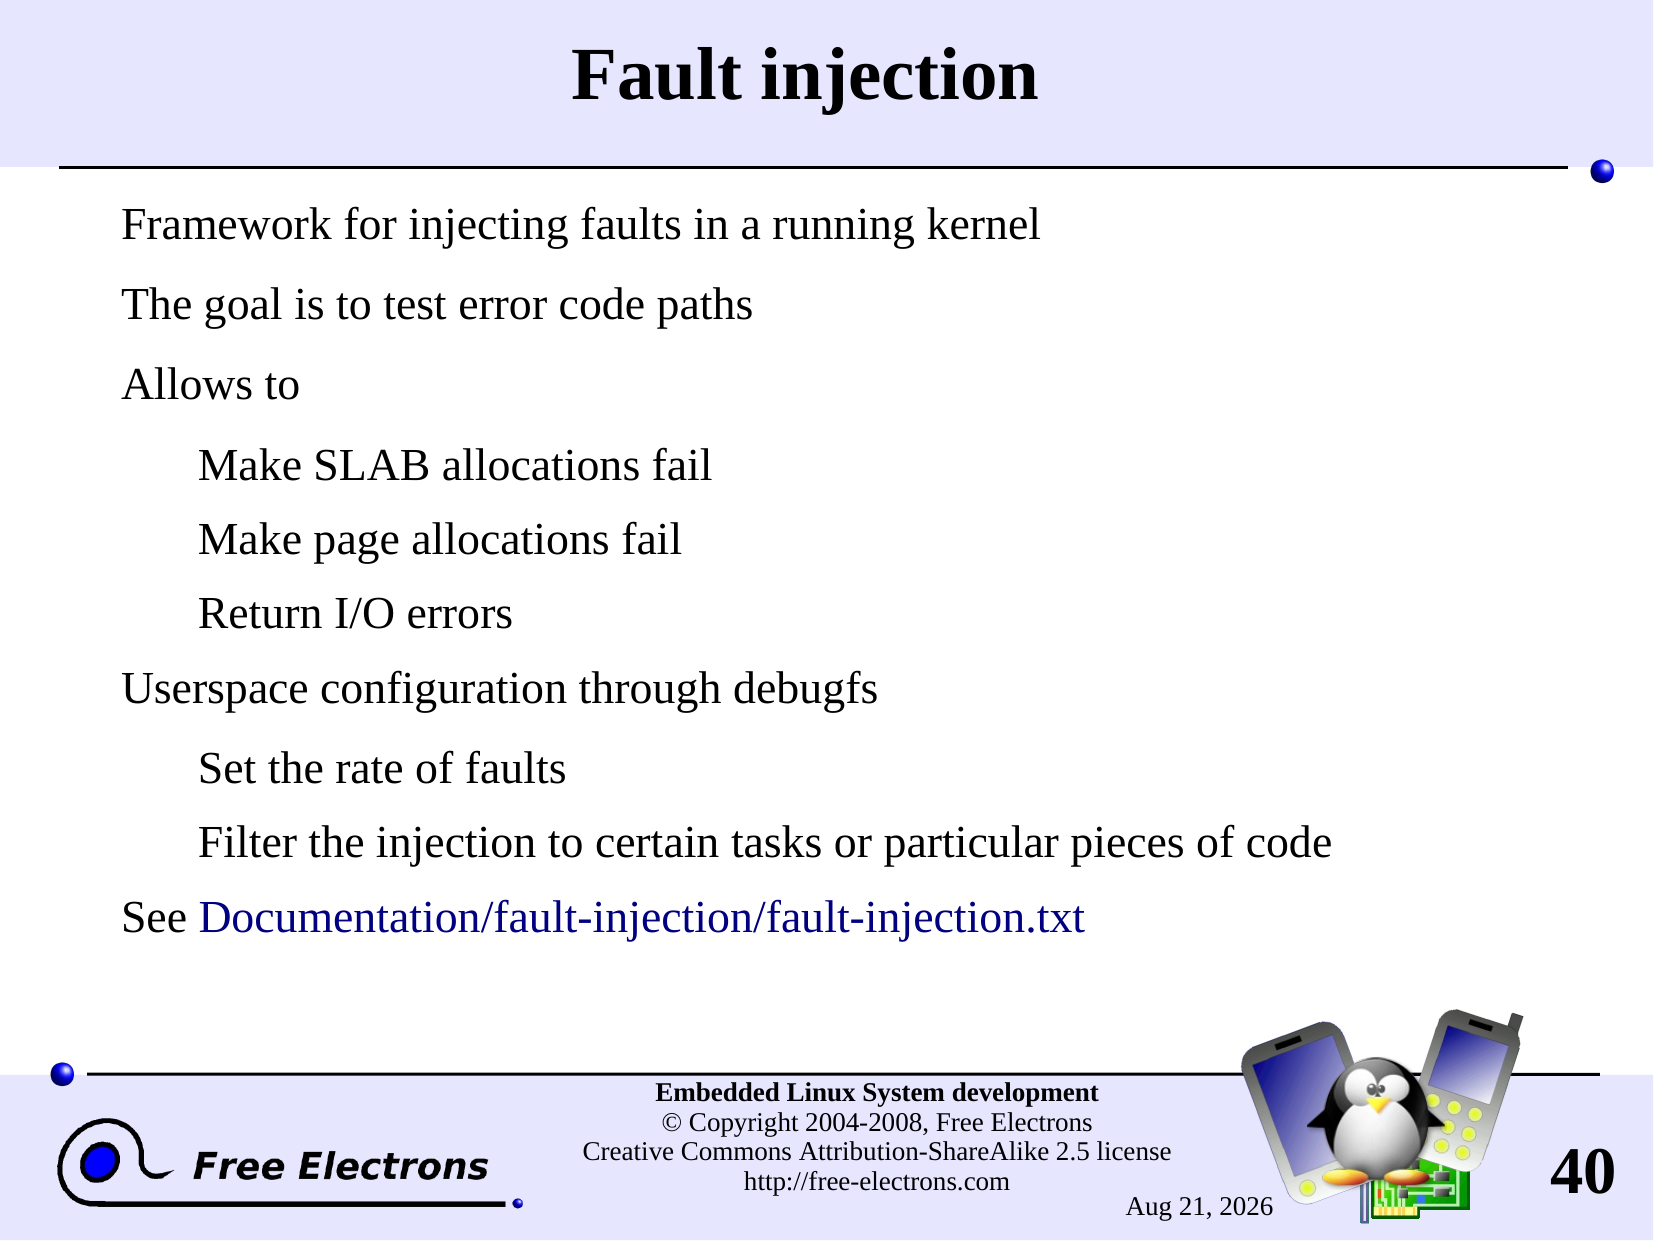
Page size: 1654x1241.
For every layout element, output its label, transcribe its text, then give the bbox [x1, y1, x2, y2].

list Framework for injecting faults in a running kernel The goal is to test error code paths Allows to Make SLAB allocations fail Make page allocations fail Return I/O errors Userspace configuration through debugfs Set the rate of faults Filter the injection to certain tasks or particular pieces of code See Documentation/fault-injection/fault-injection.txt [103, 198, 1516, 1049]
title Fault injection [60, 25, 1551, 124]
picture [50, 1107, 527, 1216]
picture [1225, 1007, 1538, 1241]
